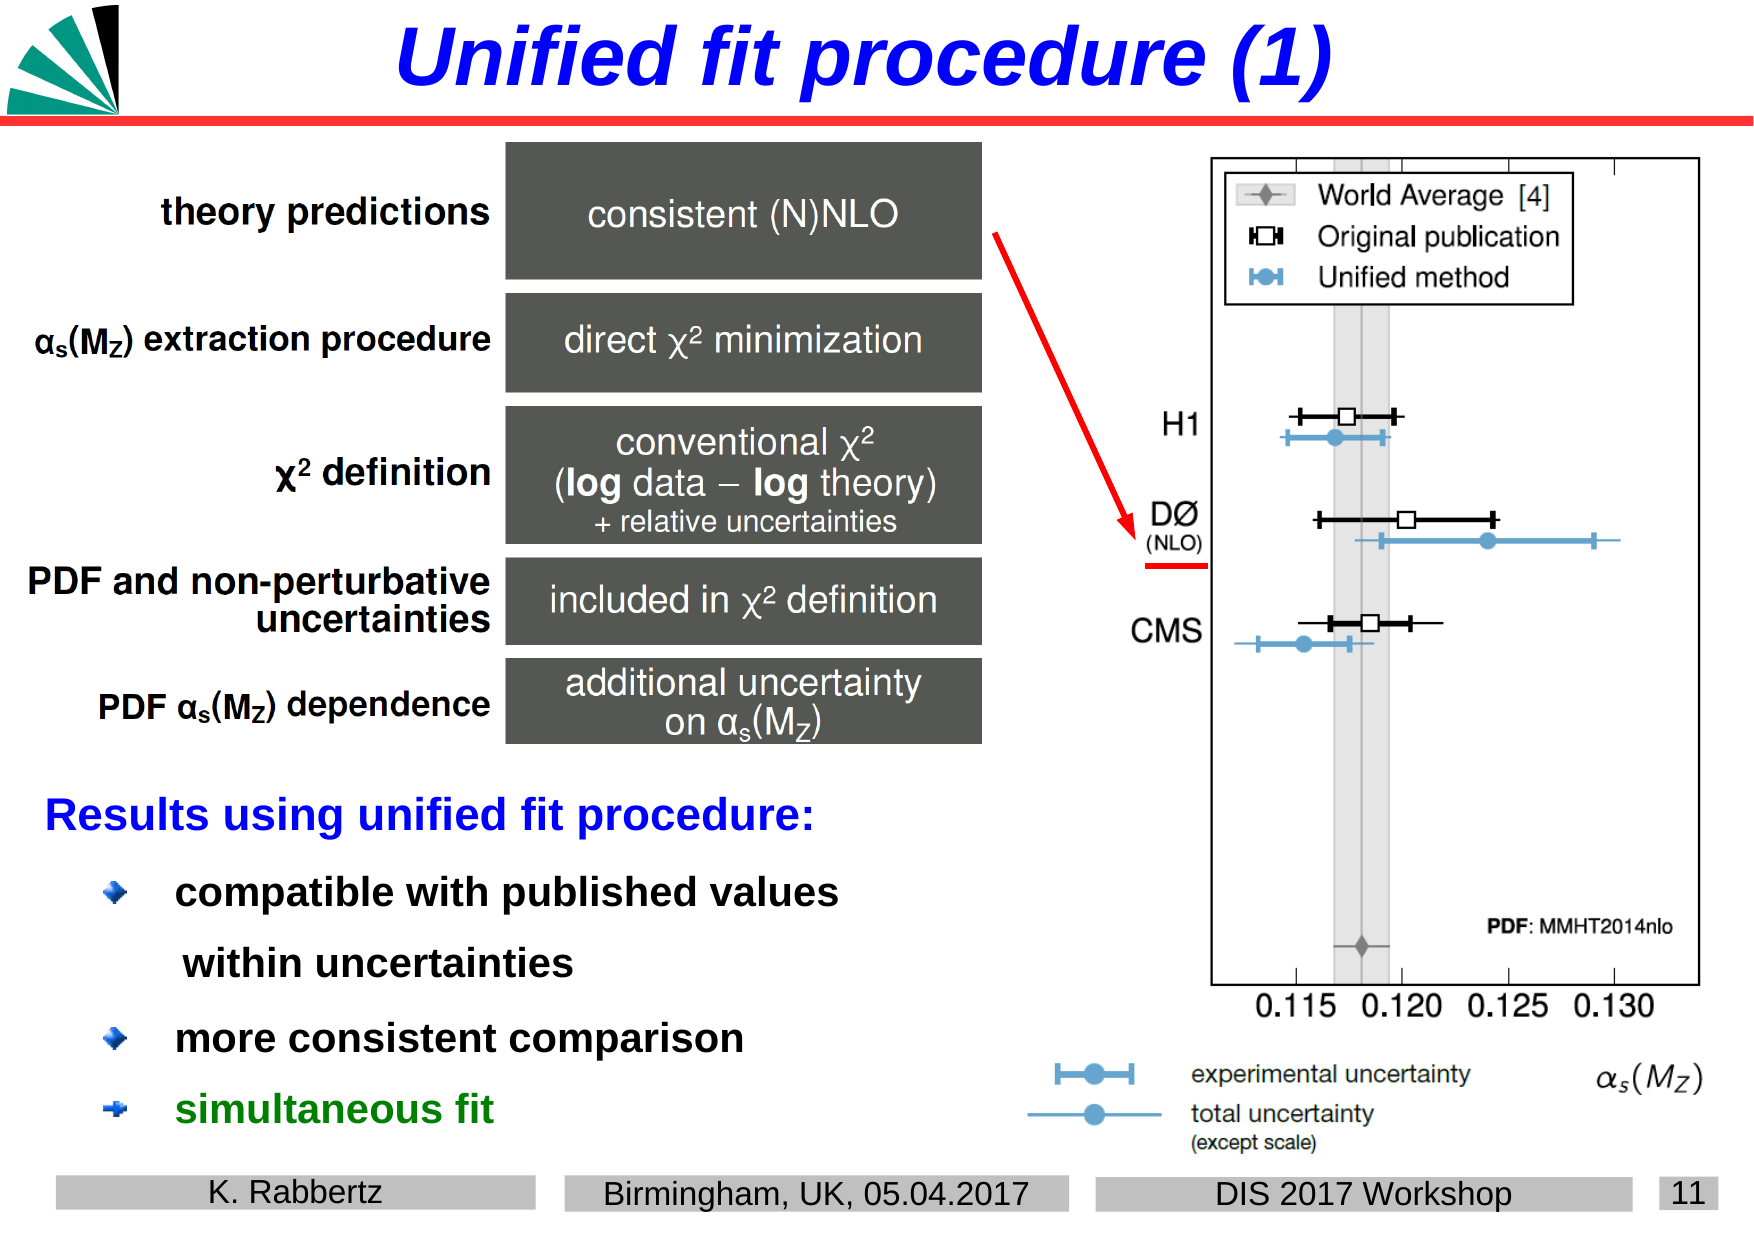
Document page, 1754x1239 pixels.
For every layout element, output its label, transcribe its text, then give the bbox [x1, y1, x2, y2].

picture [7, 5, 119, 116]
list Results using unified fit procedure: compatible with published values within uncertainties more consistent comparison simultaneous fit [44, 788, 995, 1135]
picture [1014, 148, 1723, 1163]
title Unified fit procedure (1) [123, 0, 1606, 114]
picture [29, 142, 982, 744]
